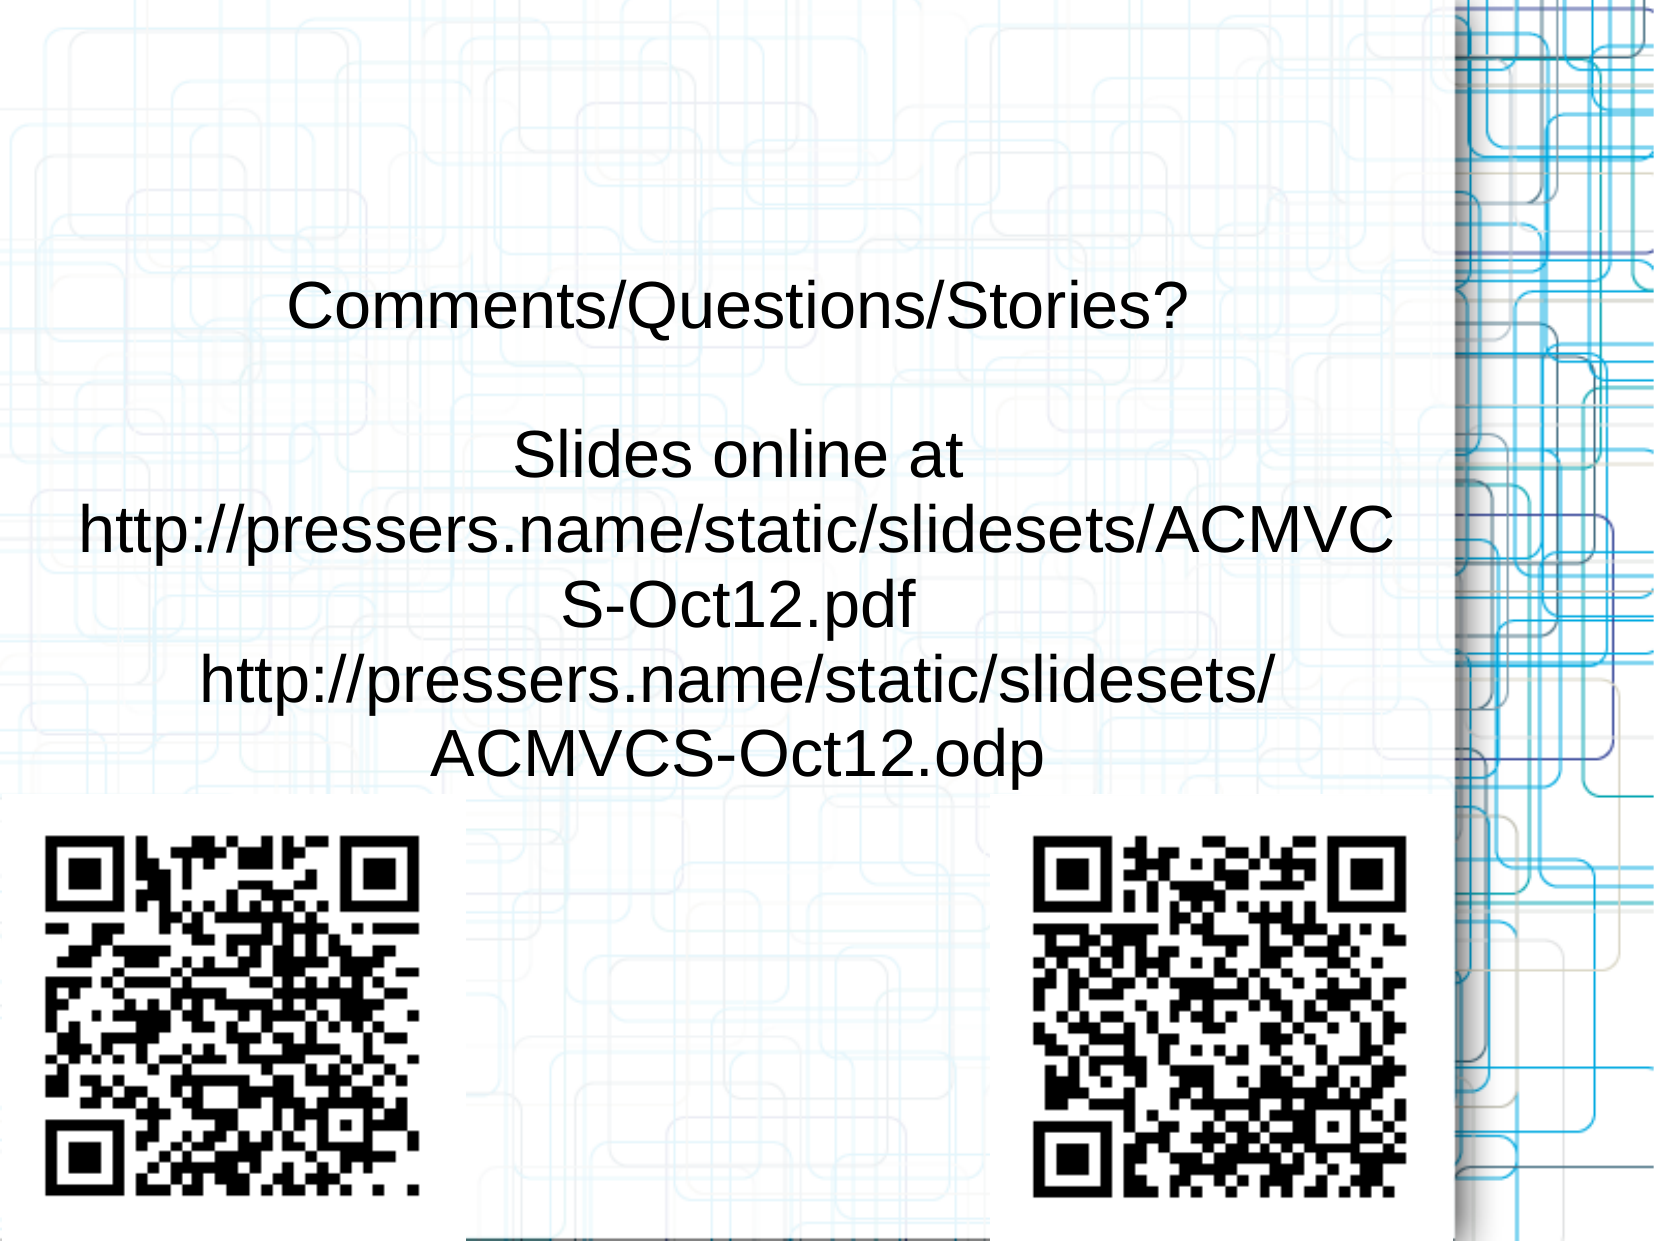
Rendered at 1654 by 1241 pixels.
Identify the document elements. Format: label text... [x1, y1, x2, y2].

subtitle Comments/Questions/Stories? Slides online at http://pressers.name/static/slidesets/ACMVCS-Oct12.pdf http://pressers.name/static/slidesets/ACMVCS-Oct12.odp [59, 49, 1418, 1010]
picture [0, 0, 1654, 1241]
